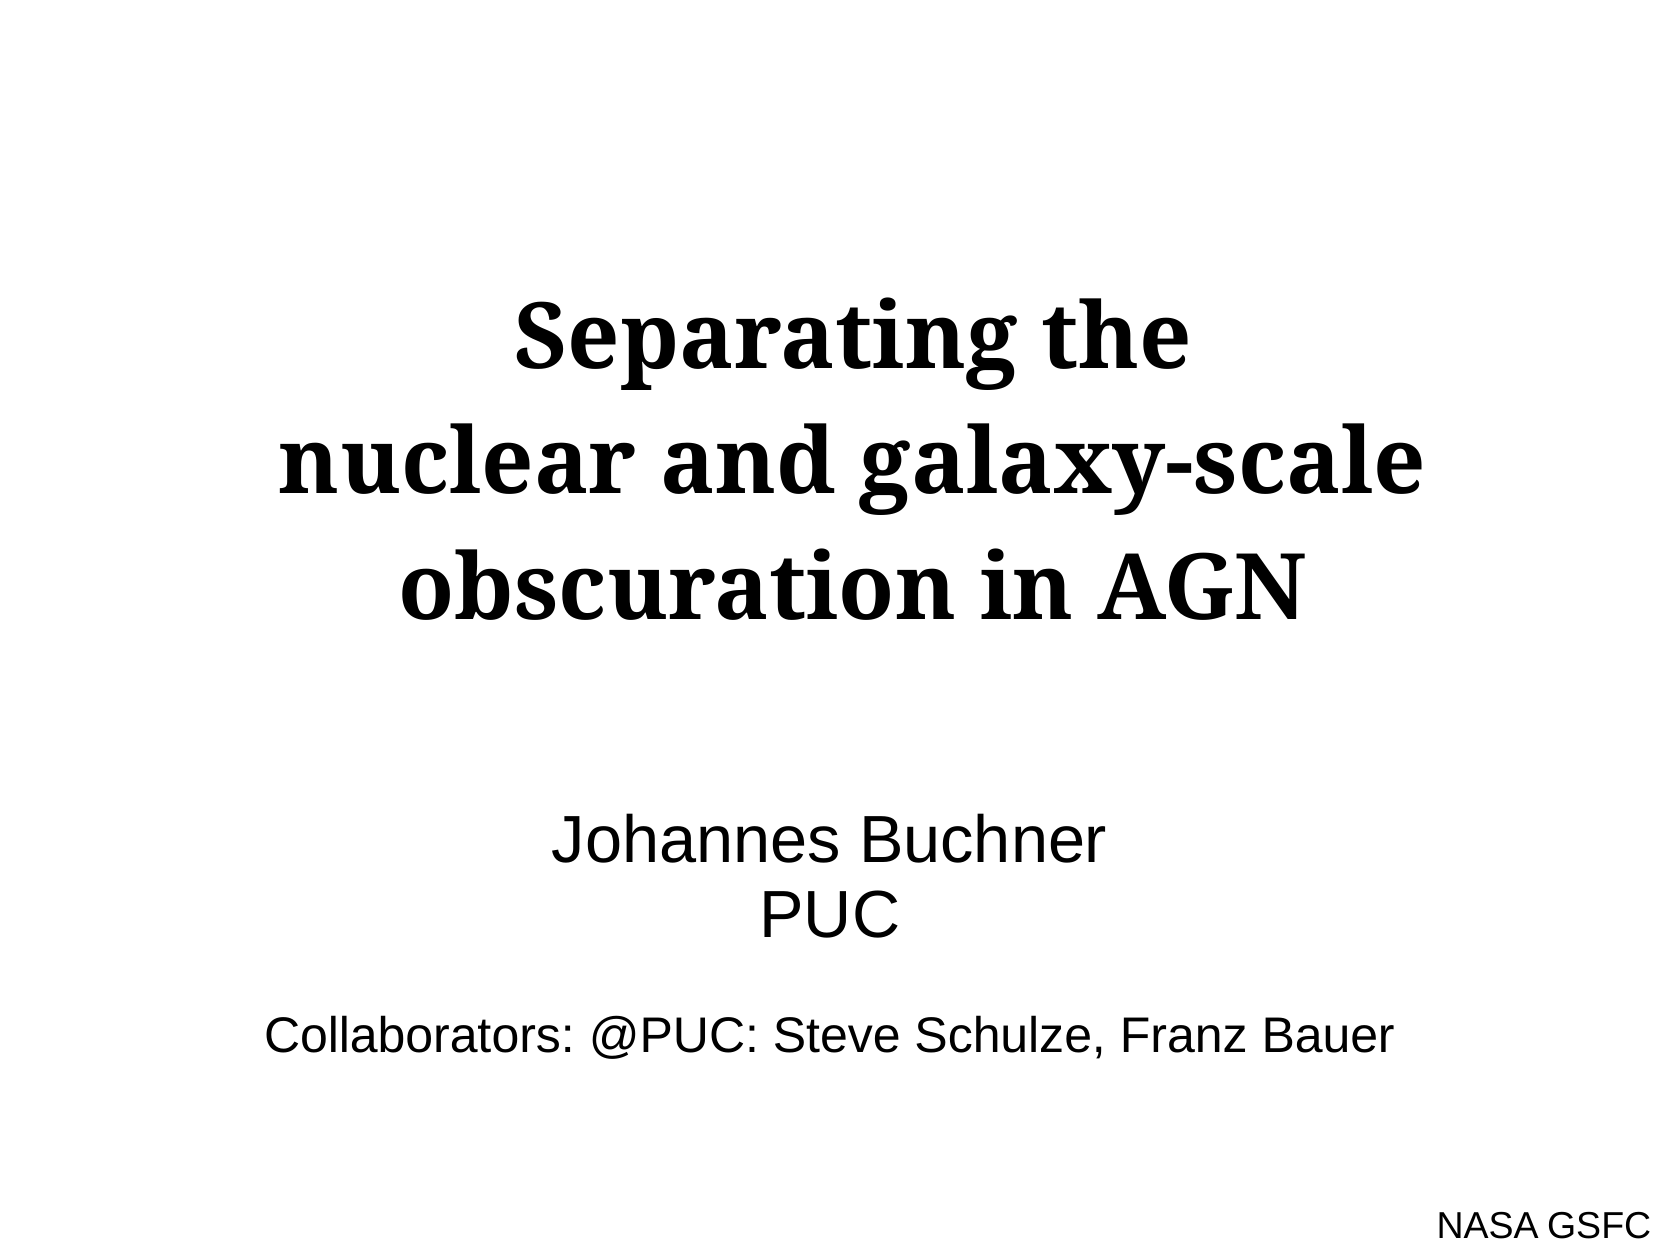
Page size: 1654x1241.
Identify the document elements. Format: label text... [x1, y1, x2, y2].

text_box Johannes Buchner PUC Collaborators: @PUC: Steve Schulze, Franz Bauer [77, 645, 1582, 1238]
text_box NASA GSFC [1421, 1196, 1654, 1241]
title Separating the nuclear and galaxy-scale obscuration in AGN [71, 263, 1636, 654]
